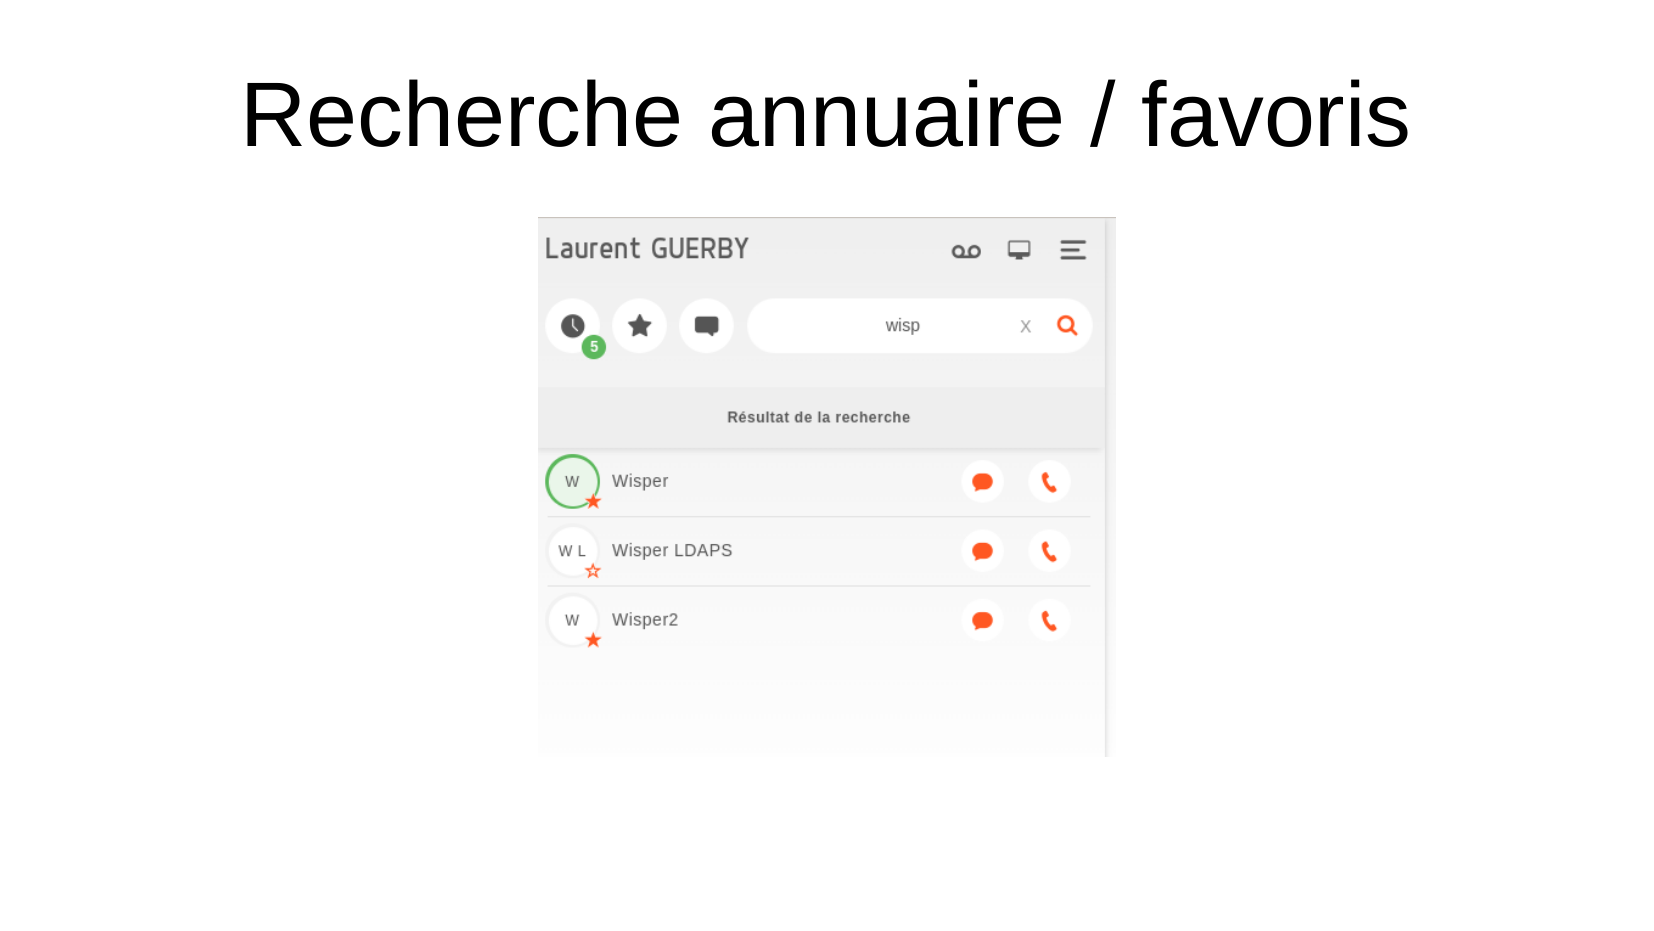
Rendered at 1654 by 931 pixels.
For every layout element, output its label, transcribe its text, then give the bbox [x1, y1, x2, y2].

title Recherche annuaire / favoris [82, 37, 1571, 193]
picture [538, 217, 1116, 758]
